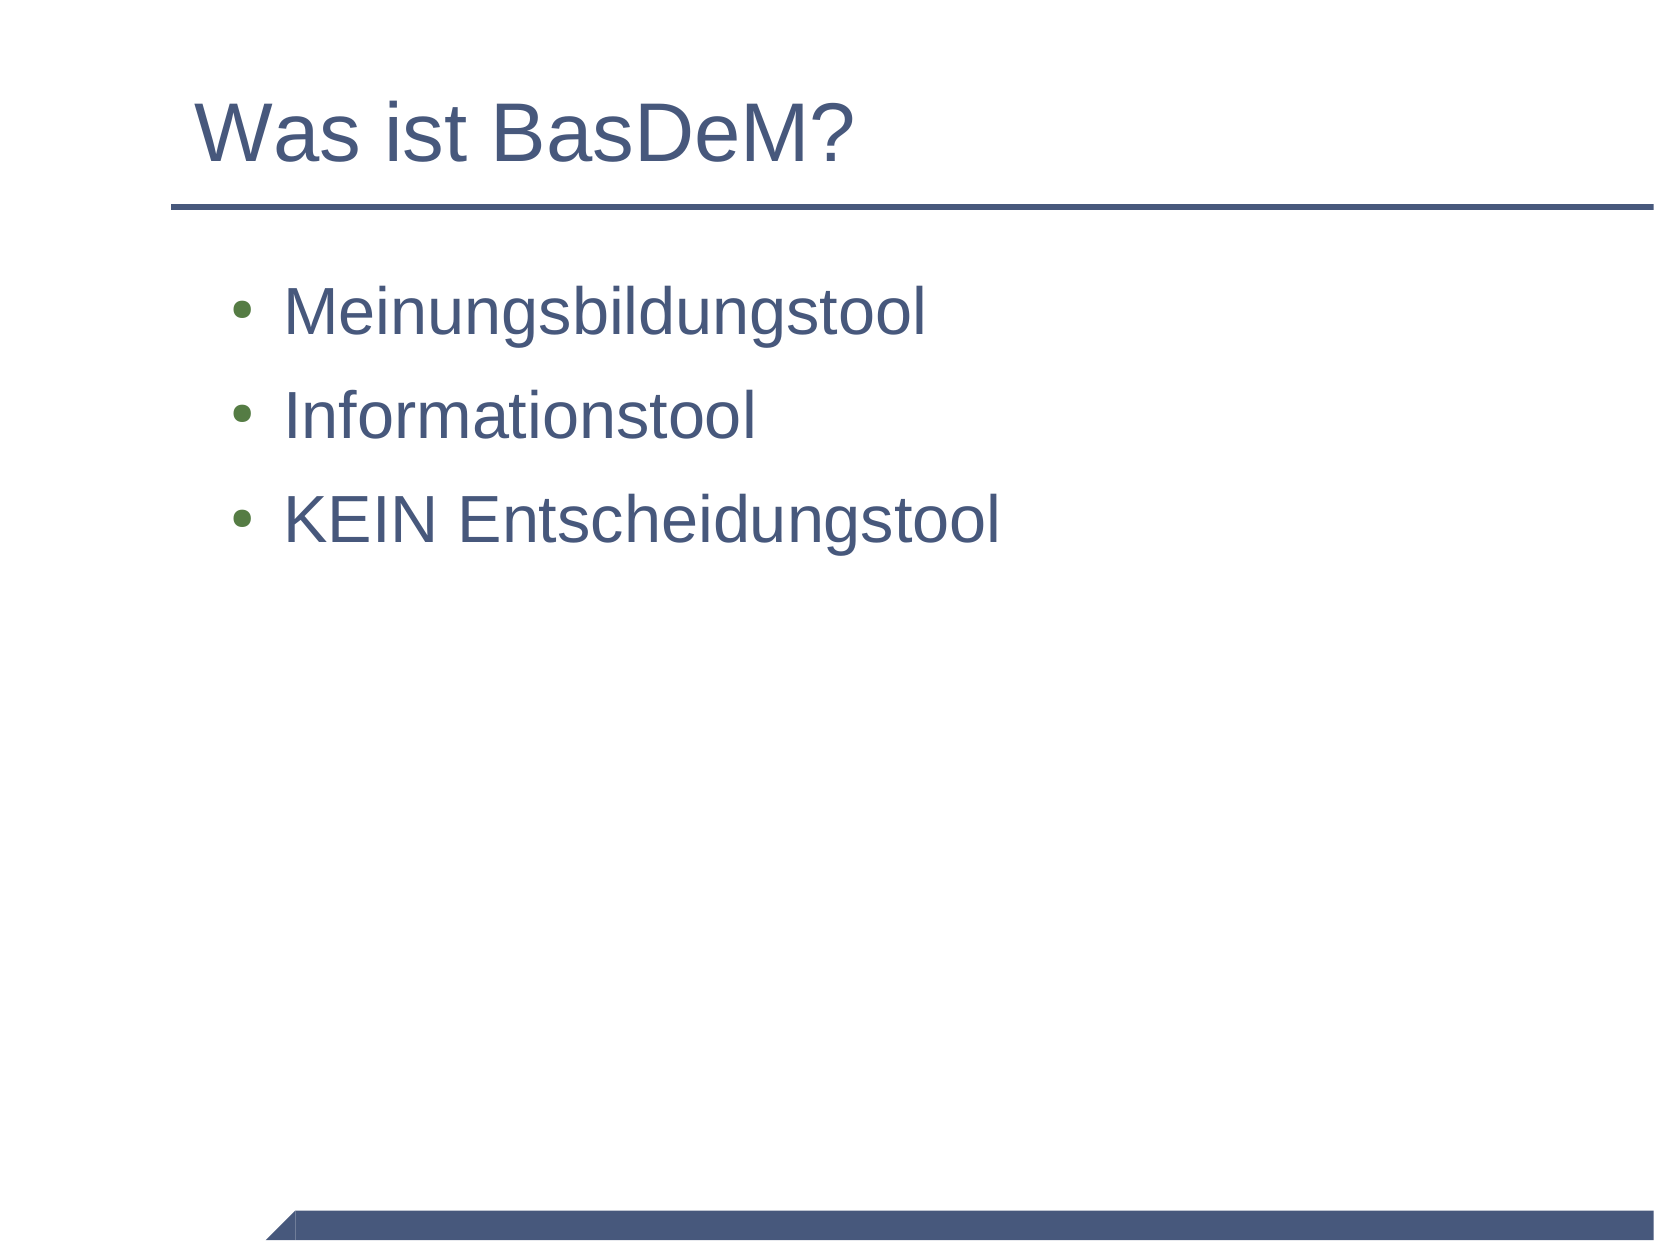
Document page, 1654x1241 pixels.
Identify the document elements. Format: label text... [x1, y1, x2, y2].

title Was ist BasDeM? [194, 29, 1530, 237]
list Meinungsbildungstool Informationstool KEIN Entscheidungstool [212, 274, 1530, 1093]
